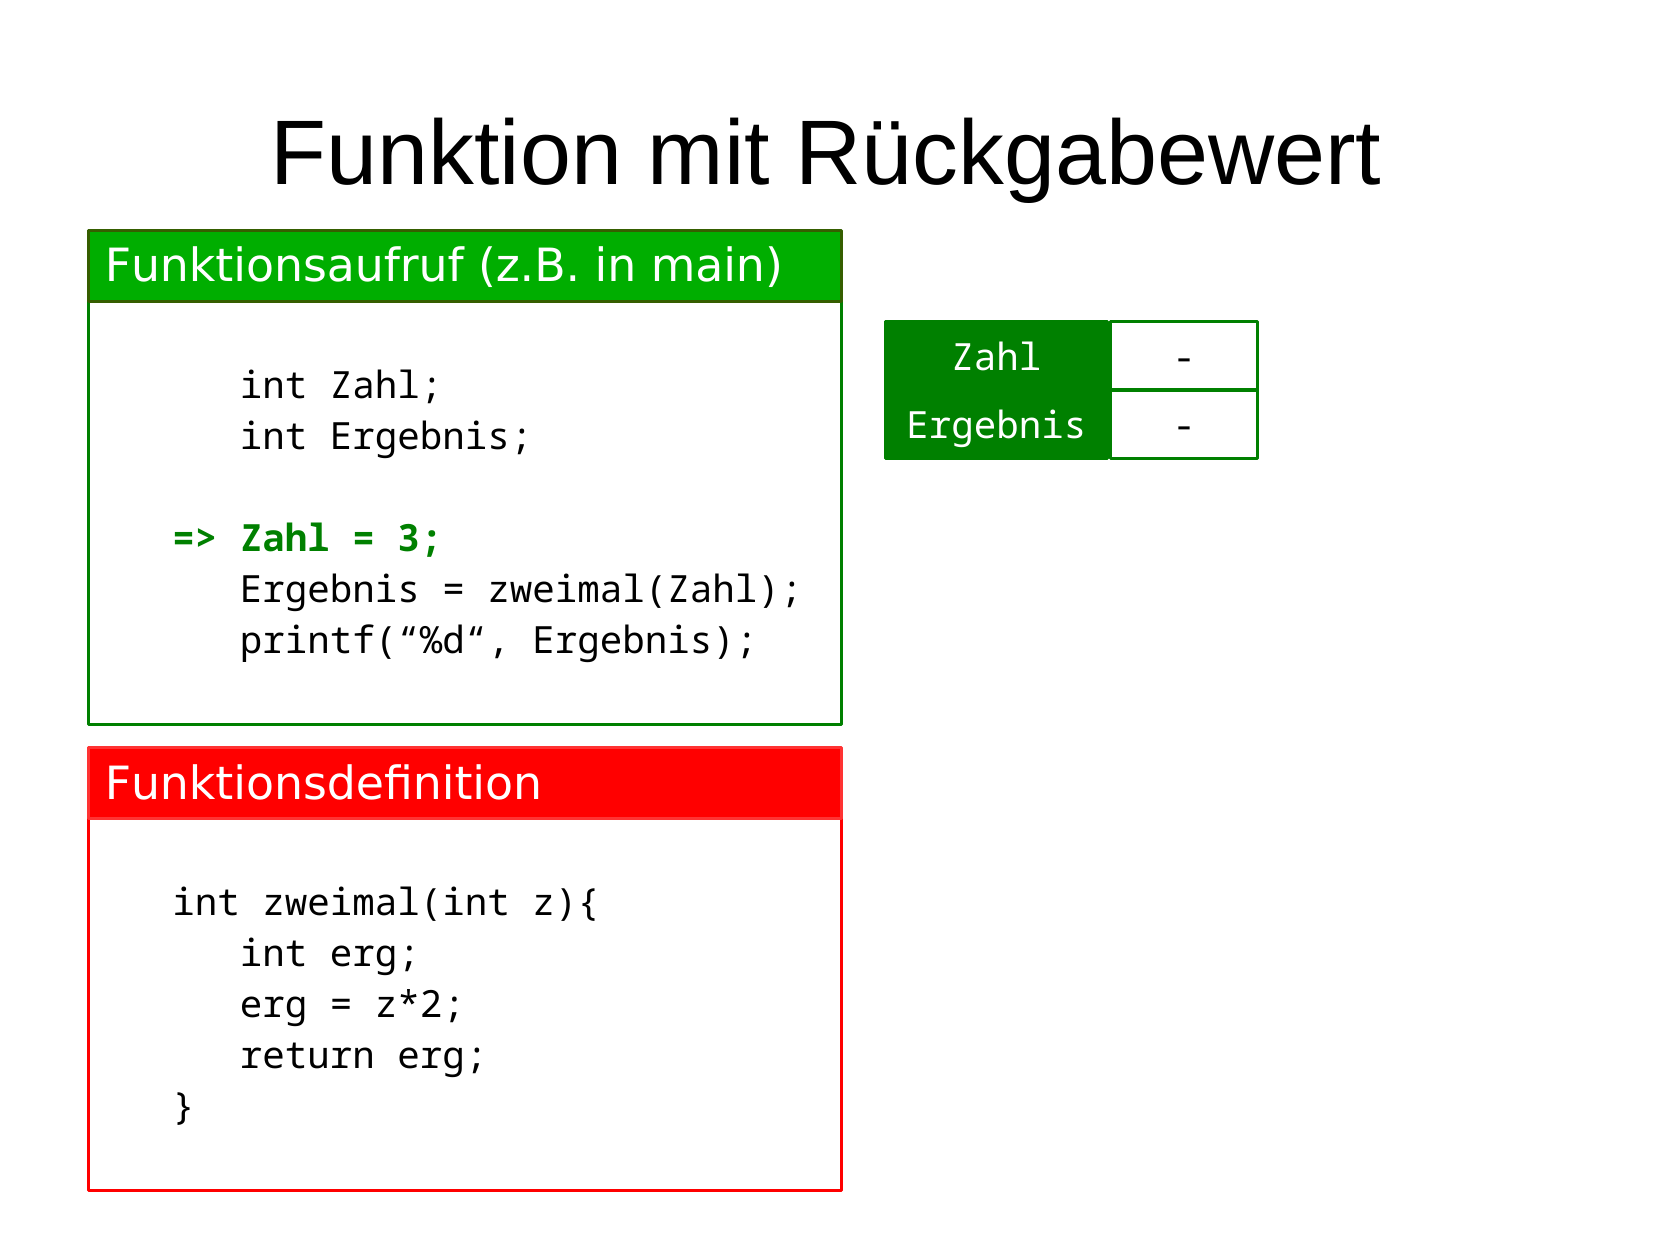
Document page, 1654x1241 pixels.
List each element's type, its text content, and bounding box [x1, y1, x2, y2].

text_box Funktionsdefinition [88, 747, 842, 819]
text_box Zahl [885, 321, 1108, 384]
text_box Ergebnis [885, 389, 1108, 452]
text_box - [1110, 389, 1258, 452]
text_box int Zahl; int Ergebnis; => Zahl = 3; Ergebnis = zweimal(Zahl); printf(“%d“, Ergebnis); [88, 303, 842, 665]
text_box Funktionsaufruf (z.B. in main) [88, 257, 842, 302]
text_box - [1110, 321, 1258, 384]
title Funktion mit Rückgabewert [82, 49, 1571, 257]
text_box int zweimal(int z){ int erg; erg = z*2; return erg; } [88, 820, 842, 1139]
